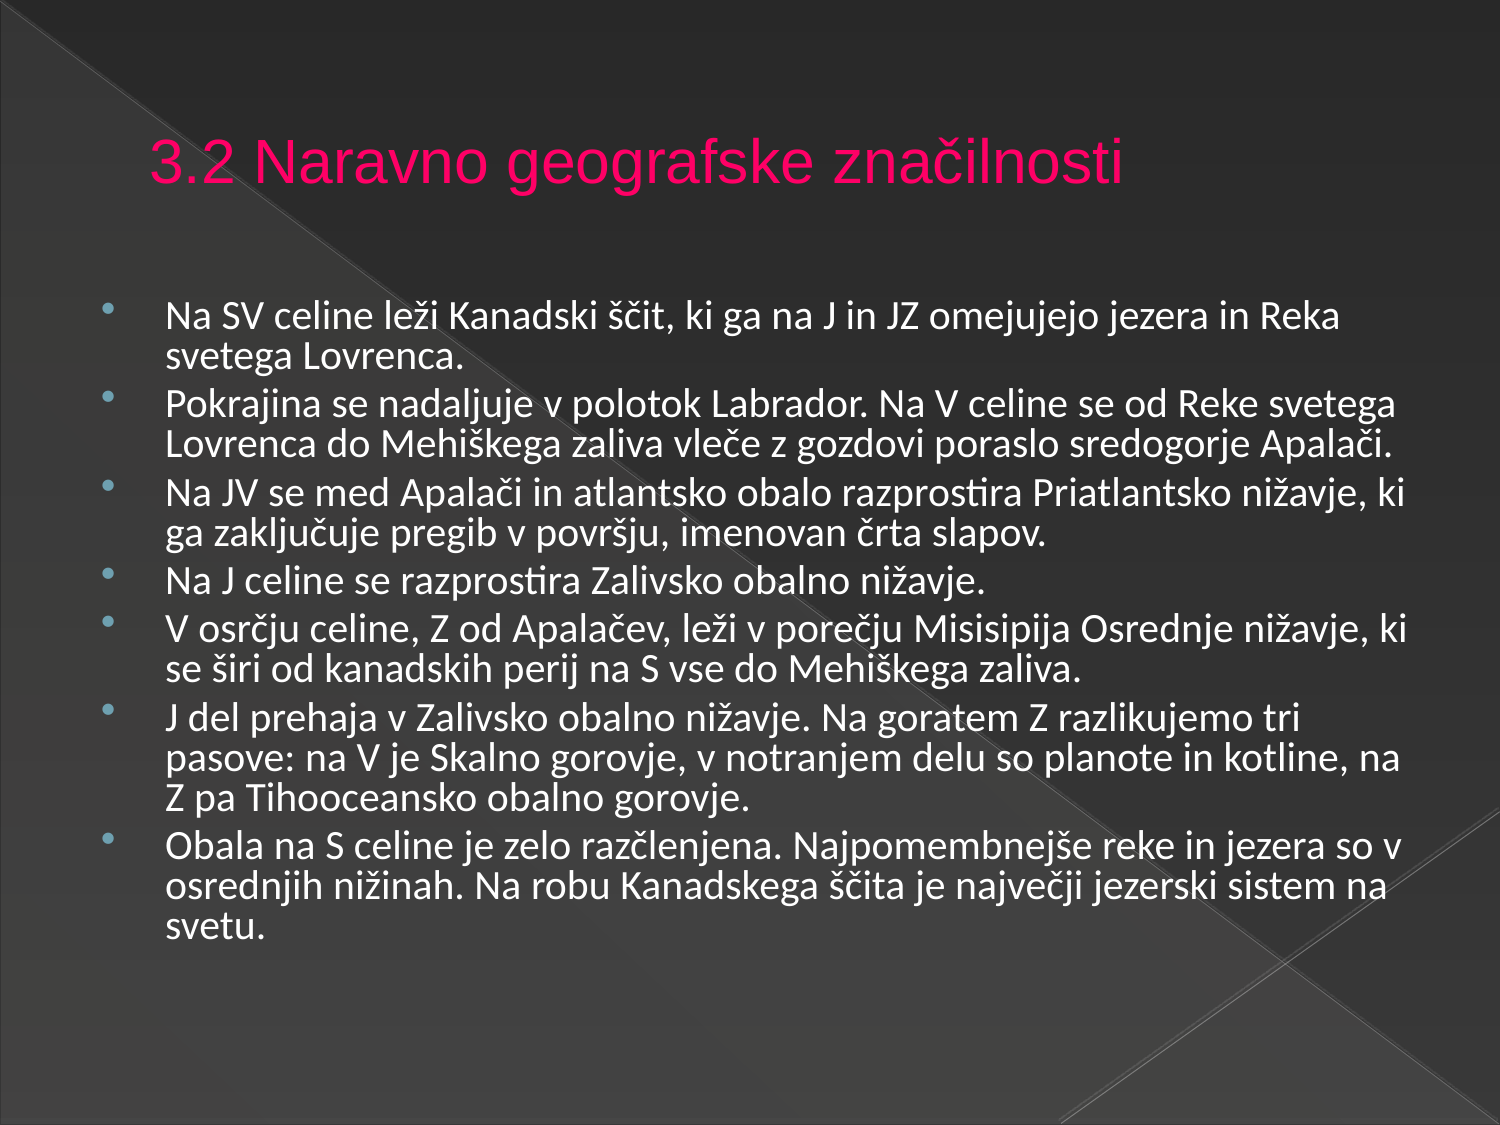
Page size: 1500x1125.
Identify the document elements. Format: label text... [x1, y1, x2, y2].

list Na SV celine leži Kanadski ščit, ki ga na J in JZ omejujejo jezera in Reka svetega Lovrenca. Pokrajina se nadaljuje v polotok Labrador. Na V celine se od Reke svetega Lovrenca do Mehiškega zaliva vleče z gozdovi poraslo sredogorje Apalači. Na JV se med Apalači in atlantsko obalo razprostira Priatlantsko nižavje, ki ga zaključuje pregib v površju, imenovan črta slapov. Na J celine se razprostira Zalivsko obalno nižavje. V osrčju celine, Z od Apalačev, leži v porečju Misisipija Osrednje nižavje, ki se širi od kanadskih perij na S vse do Mehiškega zaliva. J del prehaja v Zalivsko obalno nižavje. Na goratem Z razlikujemo tri pasove: na V je Skalno gorovje, v notranjem delu so planote in kotline, na Z pa Tihooceansko obalno gorovje. Obala na S celine je zelo razčlenjena. Najpomembnejše reke in jezera so v osrednjih nižinah. Na robu Kanadskega ščita je največji jezerski sistem na svetu. [76, 231, 1427, 970]
title 3.2 Naravno geografske značilnosti [75, 43, 1425, 274]
